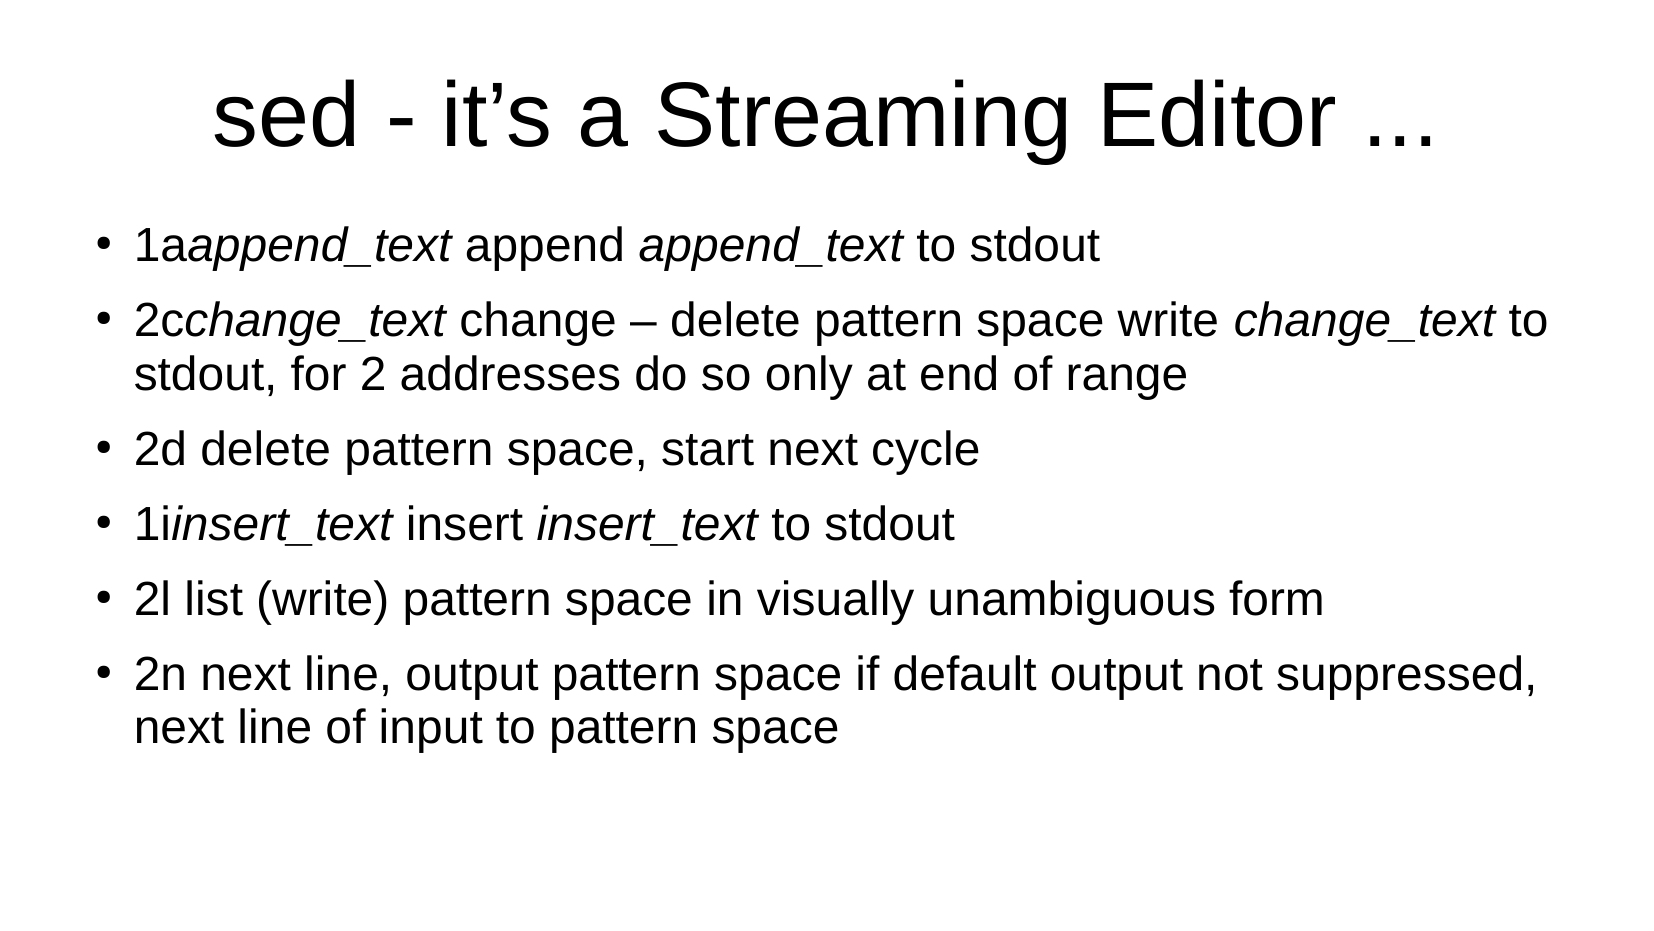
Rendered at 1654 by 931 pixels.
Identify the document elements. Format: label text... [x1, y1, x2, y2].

title sed - it’s a Streaming Editor ... [82, 37, 1571, 193]
list 1aappend_text append append_text to stdout 2cchange_text change – delete pattern space write change_text to stdout, for 2 addresses do so only at end of range 2d delete pattern space, start next cycle 1iinsert_text insert insert_text to stdout 2l list (write) pattern space in visually unambiguous form 2n next line, output pattern space if default output not suppressed, next line of input to pattern space [82, 217, 1571, 758]
